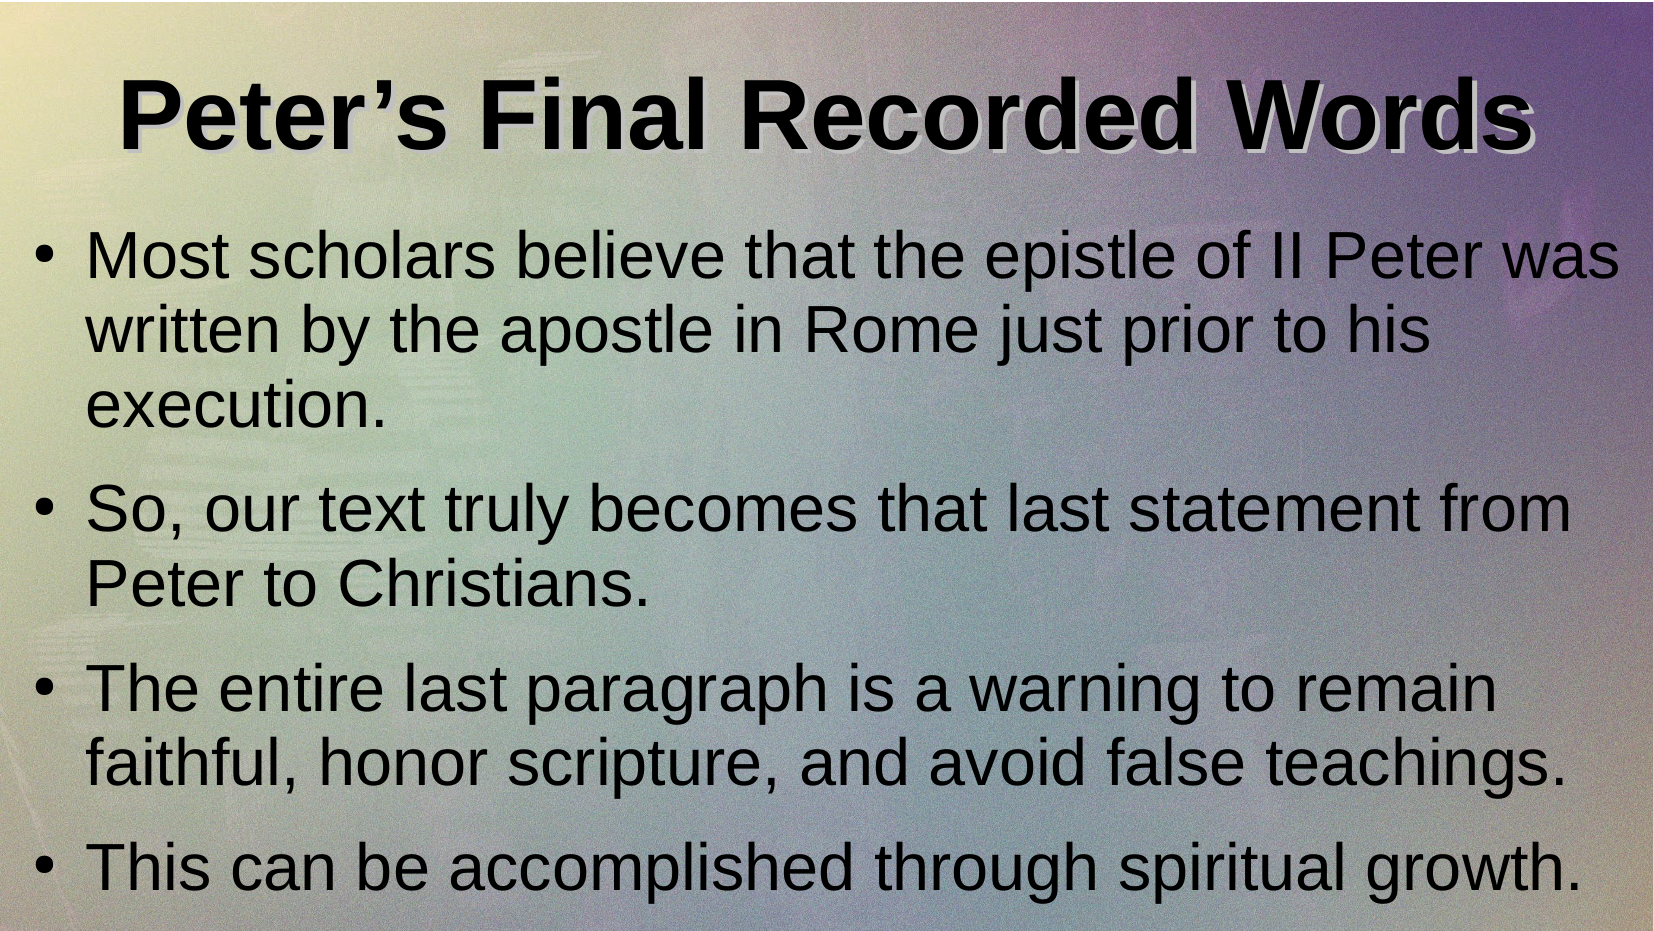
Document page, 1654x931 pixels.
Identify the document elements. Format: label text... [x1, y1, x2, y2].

list Most scholars believe that the epistle of II Peter was written by the apostle in Rome just prior to his execution. So, our text truly becomes that last statement from Peter to Christians. The entire last paragraph is a warning to remain faithful, honor scripture, and avoid false teachings. This can be accomplished through spiritual growth. [15, 217, 1651, 916]
picture [0, 2, 1654, 931]
title Peter’s Final Recorded Words [82, 37, 1571, 193]
